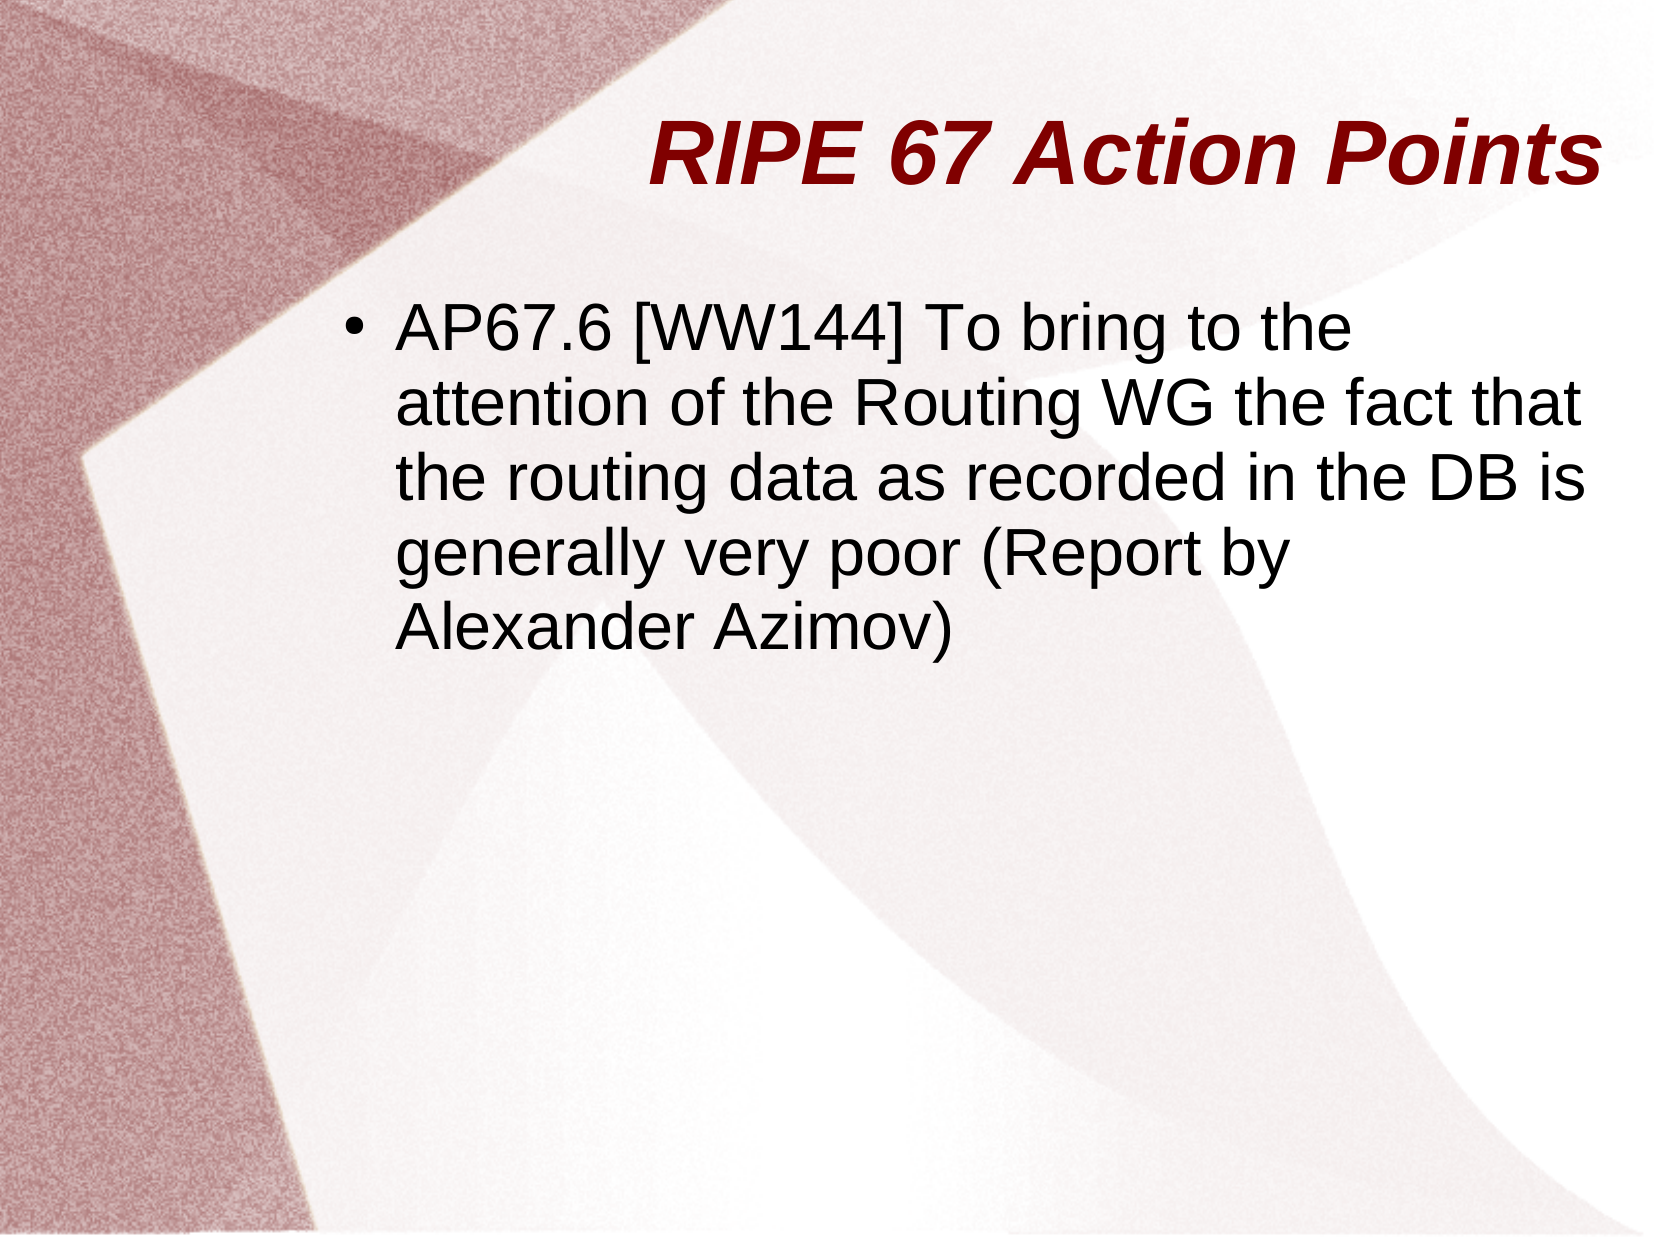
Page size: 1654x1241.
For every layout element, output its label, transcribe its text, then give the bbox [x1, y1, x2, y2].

picture [0, 0, 1654, 1241]
list AP67.6 [WW144] To bring to the attention of the Routing WG the fact that the routing data as recorded in the DB is generally very poor (Report by Alexander Azimov) [324, 290, 1601, 1010]
title RIPE 67 Action Points [596, 49, 1607, 257]
